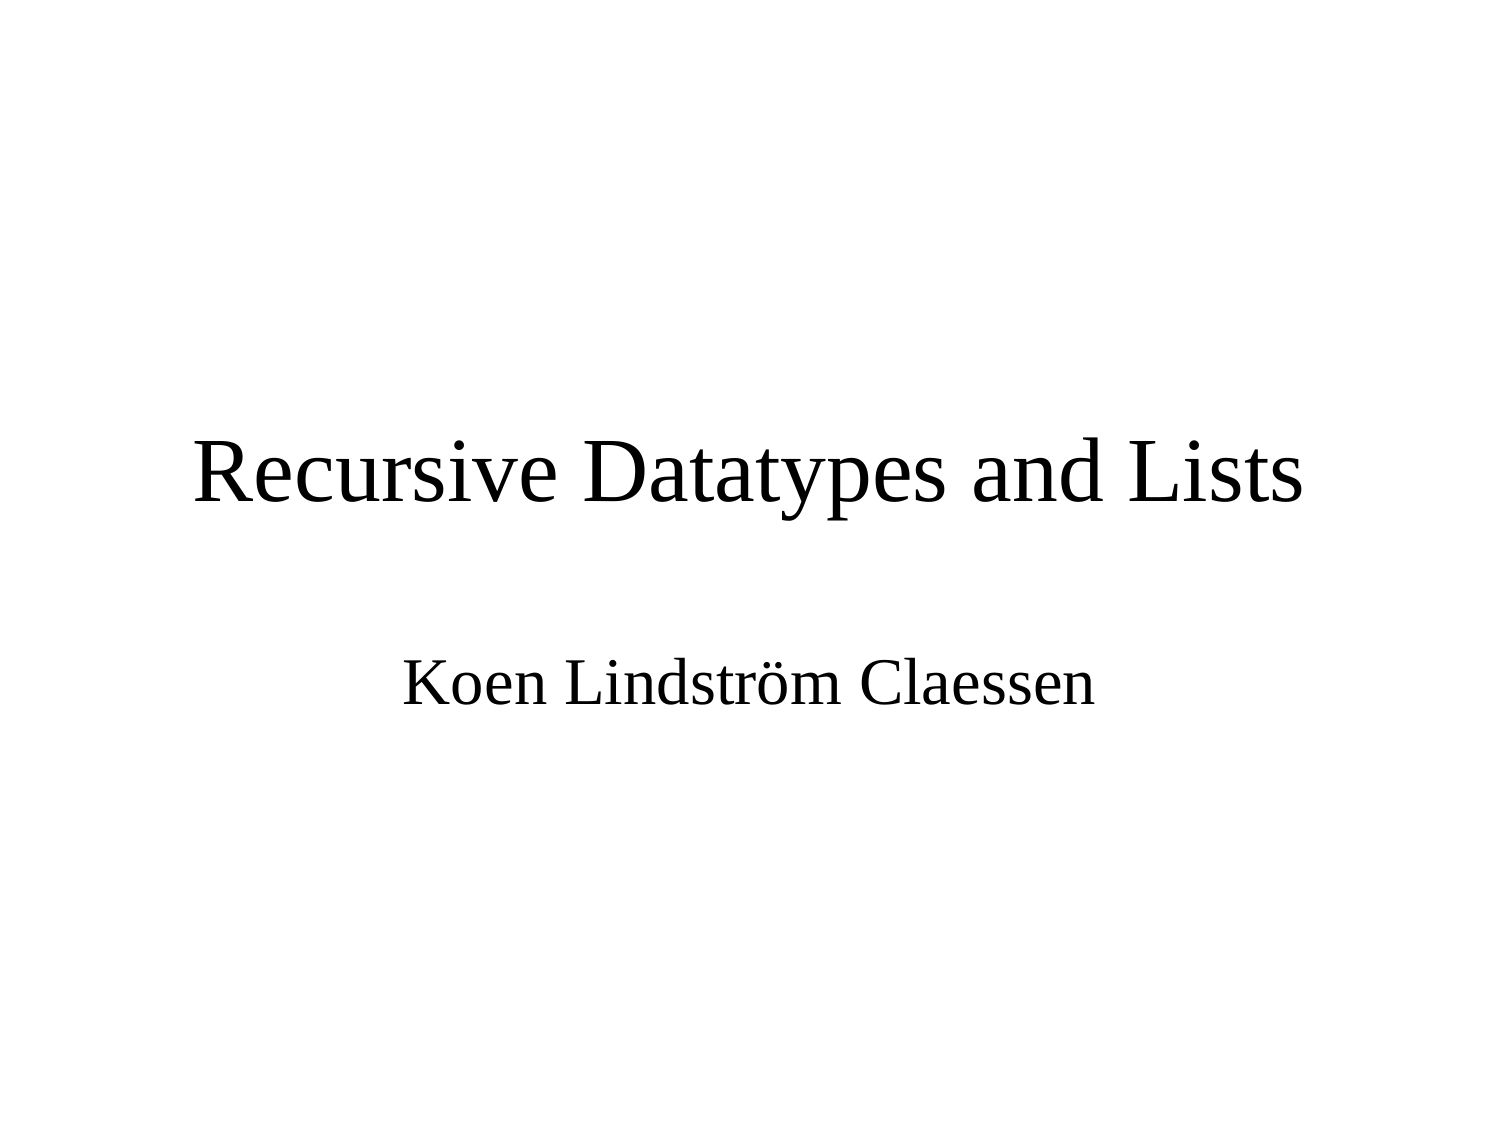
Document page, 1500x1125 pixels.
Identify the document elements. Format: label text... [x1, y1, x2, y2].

title Recursive Datatypes and Lists [112, 349, 1388, 591]
subtitle Koen Lindström Claessen [225, 637, 1276, 926]
